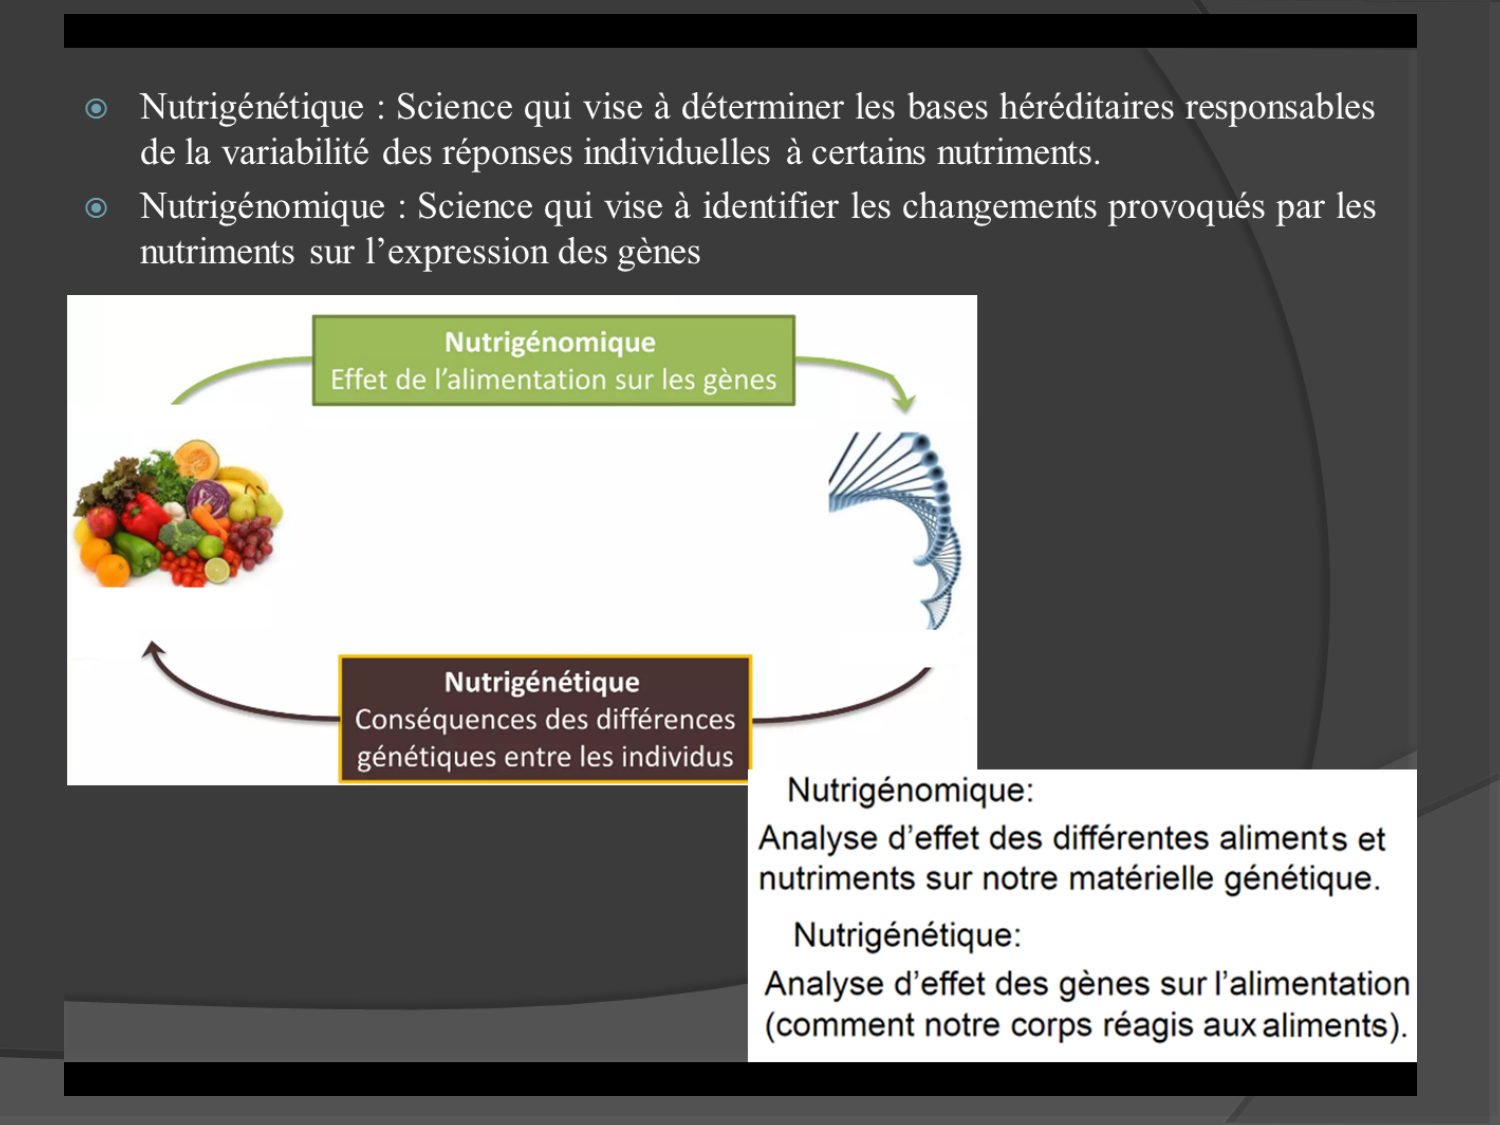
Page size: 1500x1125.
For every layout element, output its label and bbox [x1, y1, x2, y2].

picture [64, 14, 1417, 1096]
